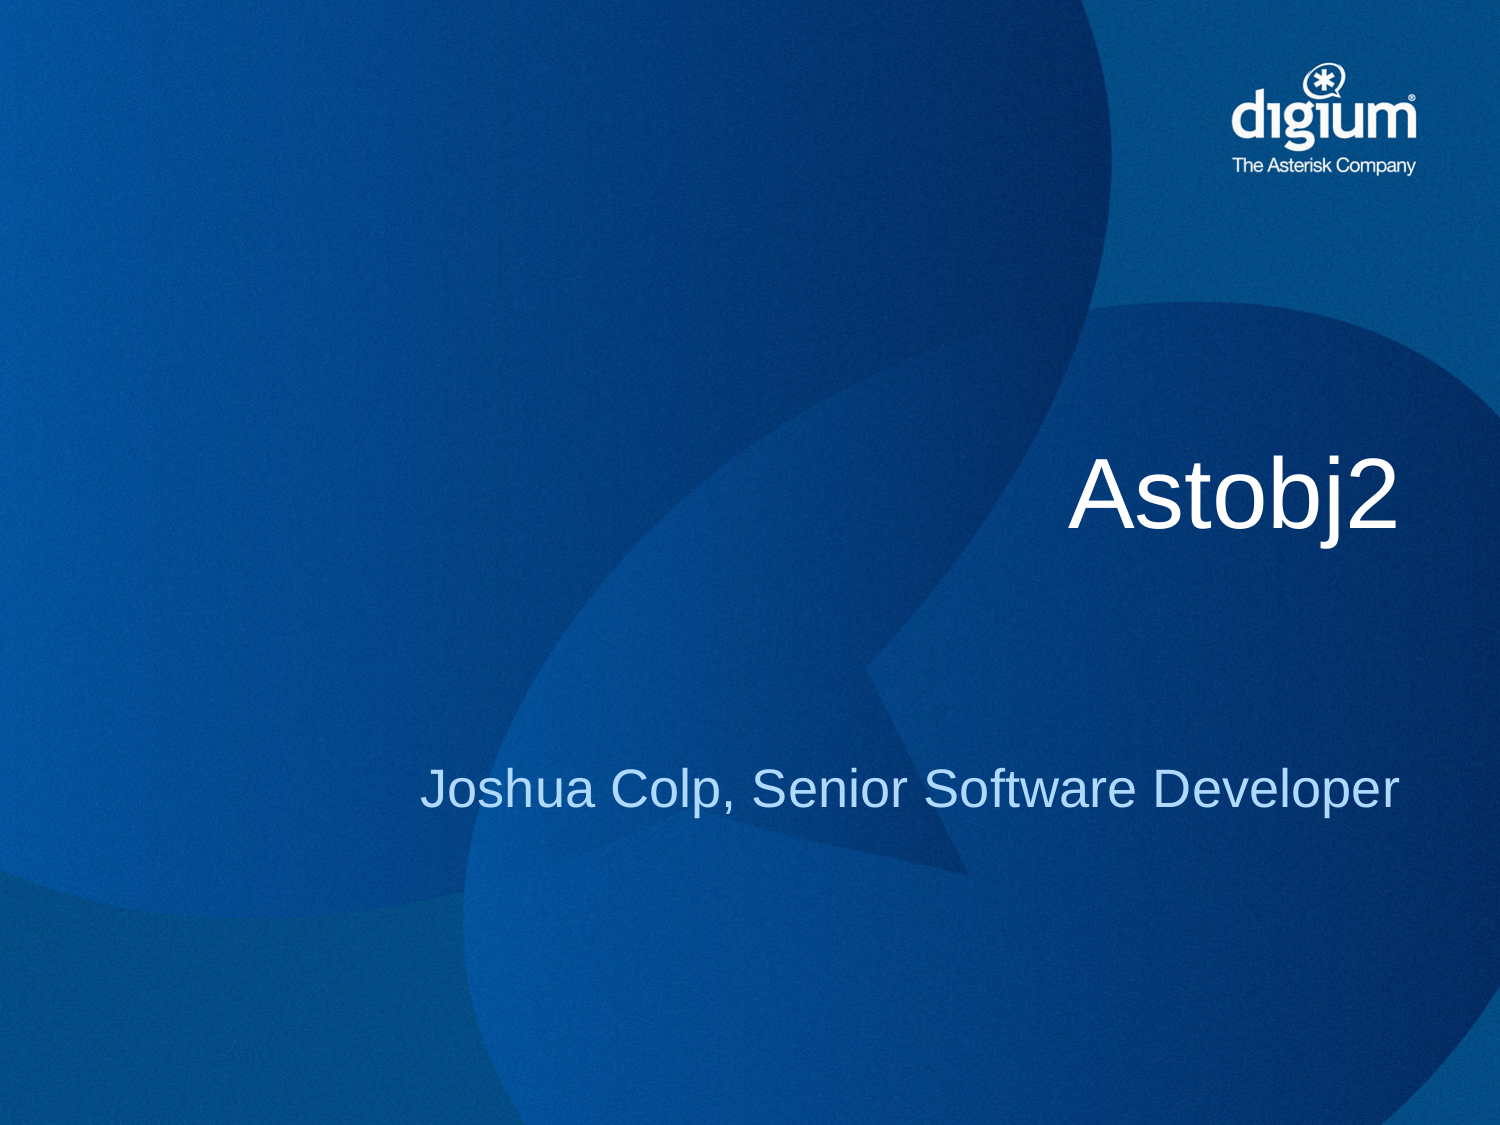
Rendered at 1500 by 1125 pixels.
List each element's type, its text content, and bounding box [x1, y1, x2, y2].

picture [0, 0, 1500, 1125]
title Astobj2 [201, 442, 1402, 665]
text_box Joshua Colp, Senior Software Developer [204, 758, 1402, 830]
